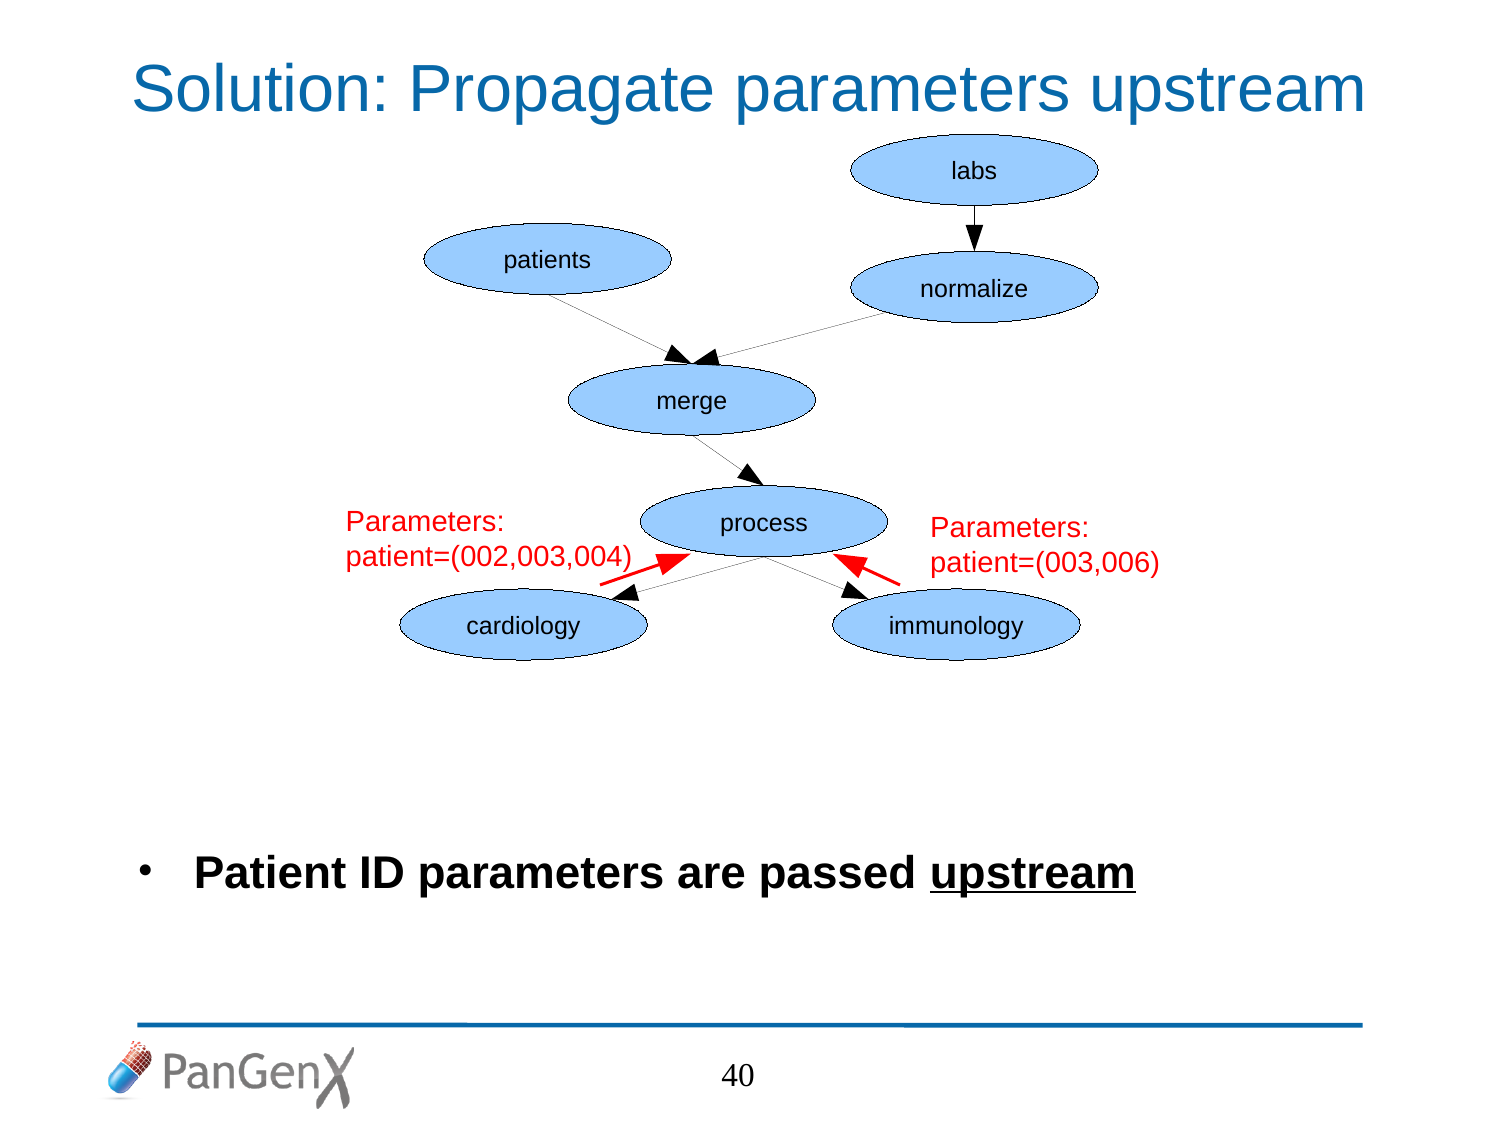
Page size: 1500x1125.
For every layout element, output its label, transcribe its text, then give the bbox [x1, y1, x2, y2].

picture [89, 1041, 354, 1109]
text_box immunology [832, 588, 1081, 661]
text_box process [648, 485, 888, 557]
text_box Parameters: patient=(003,006) [915, 500, 1176, 586]
text_box normalize [850, 251, 1099, 323]
text_box cardiology [399, 588, 648, 661]
text_box Parameters: patient=(002,003,004) [330, 494, 648, 580]
text_box merge [568, 364, 816, 436]
list Patient ID parameters are passed upstream [115, 825, 1387, 1005]
text_box patients [423, 223, 672, 295]
title Solution: Propagate parameters upstream [0, 6, 1500, 149]
text_box labs [850, 149, 1099, 206]
